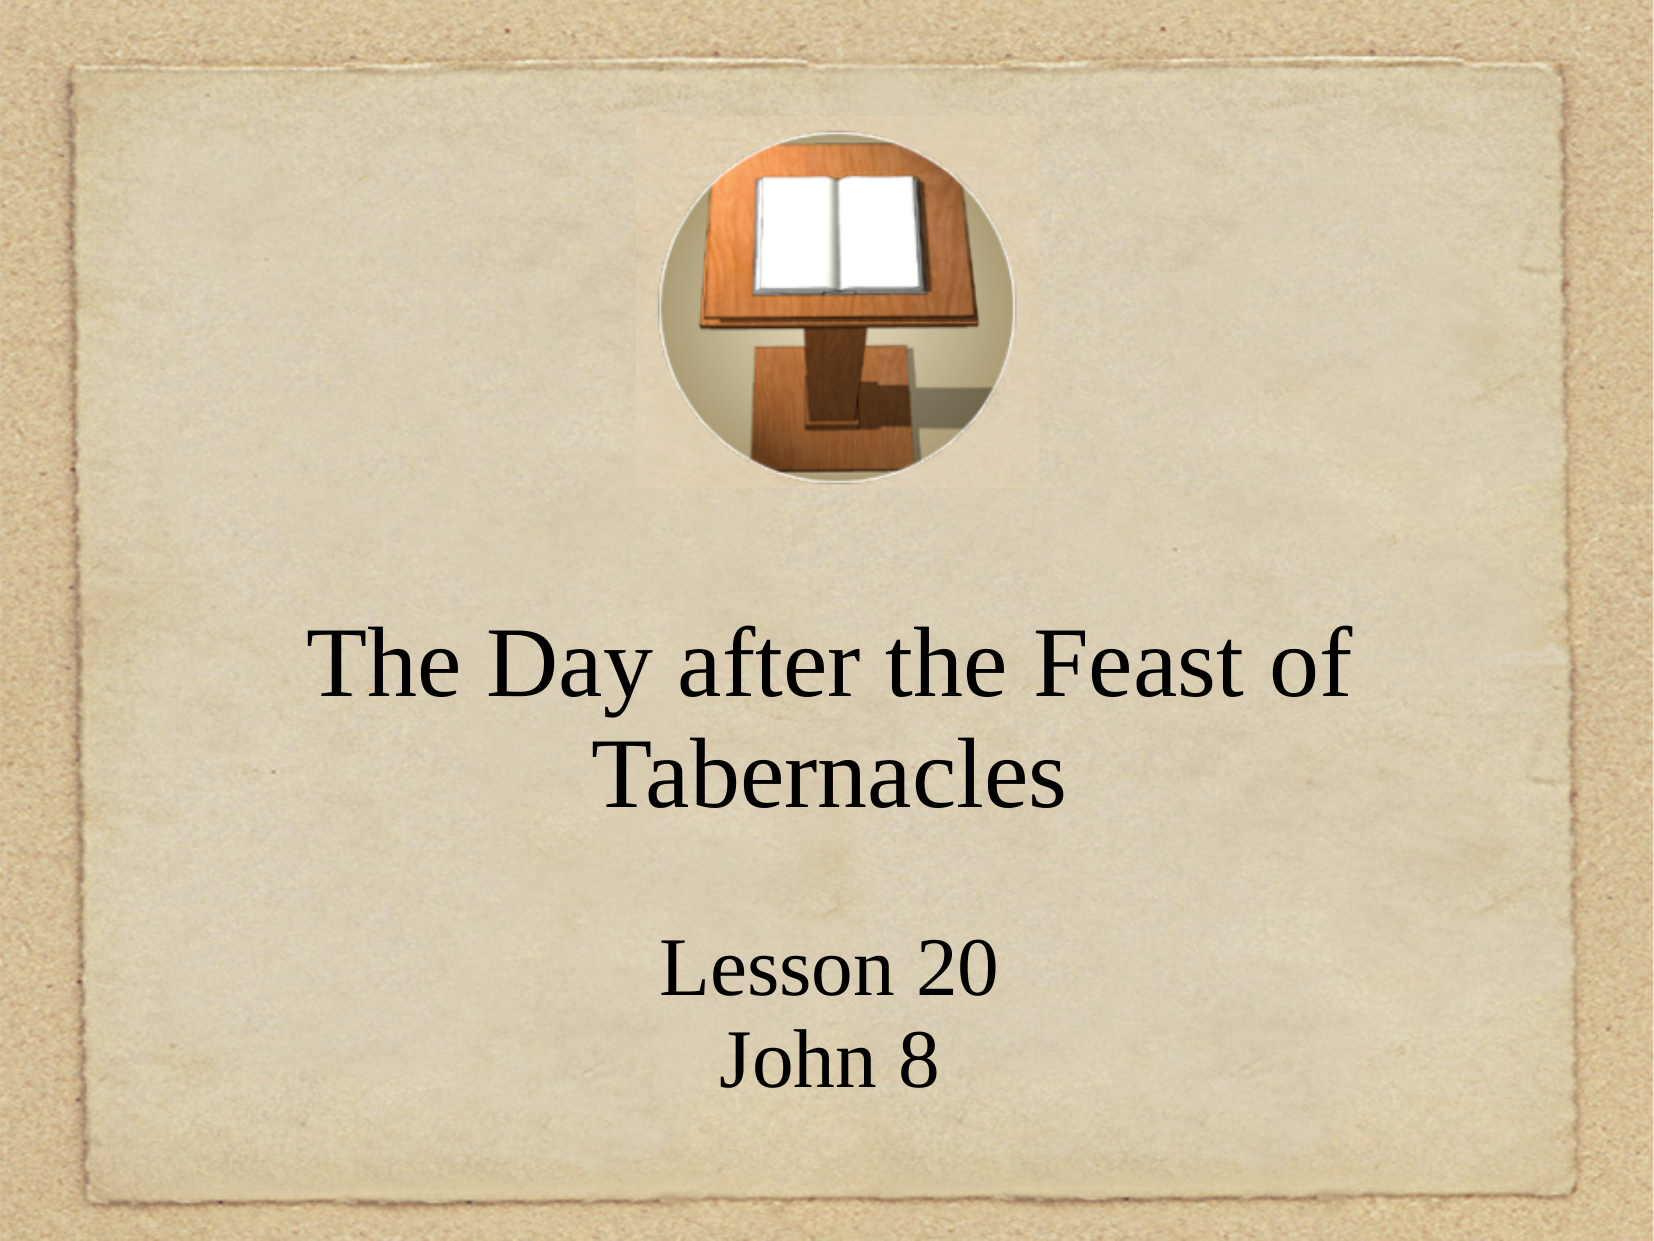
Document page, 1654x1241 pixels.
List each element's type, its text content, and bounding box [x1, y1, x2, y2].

picture [0, 0, 1654, 1241]
text_box The Day after the Feast of Tabernacles Lesson 20 John 8 [173, 600, 1487, 1241]
